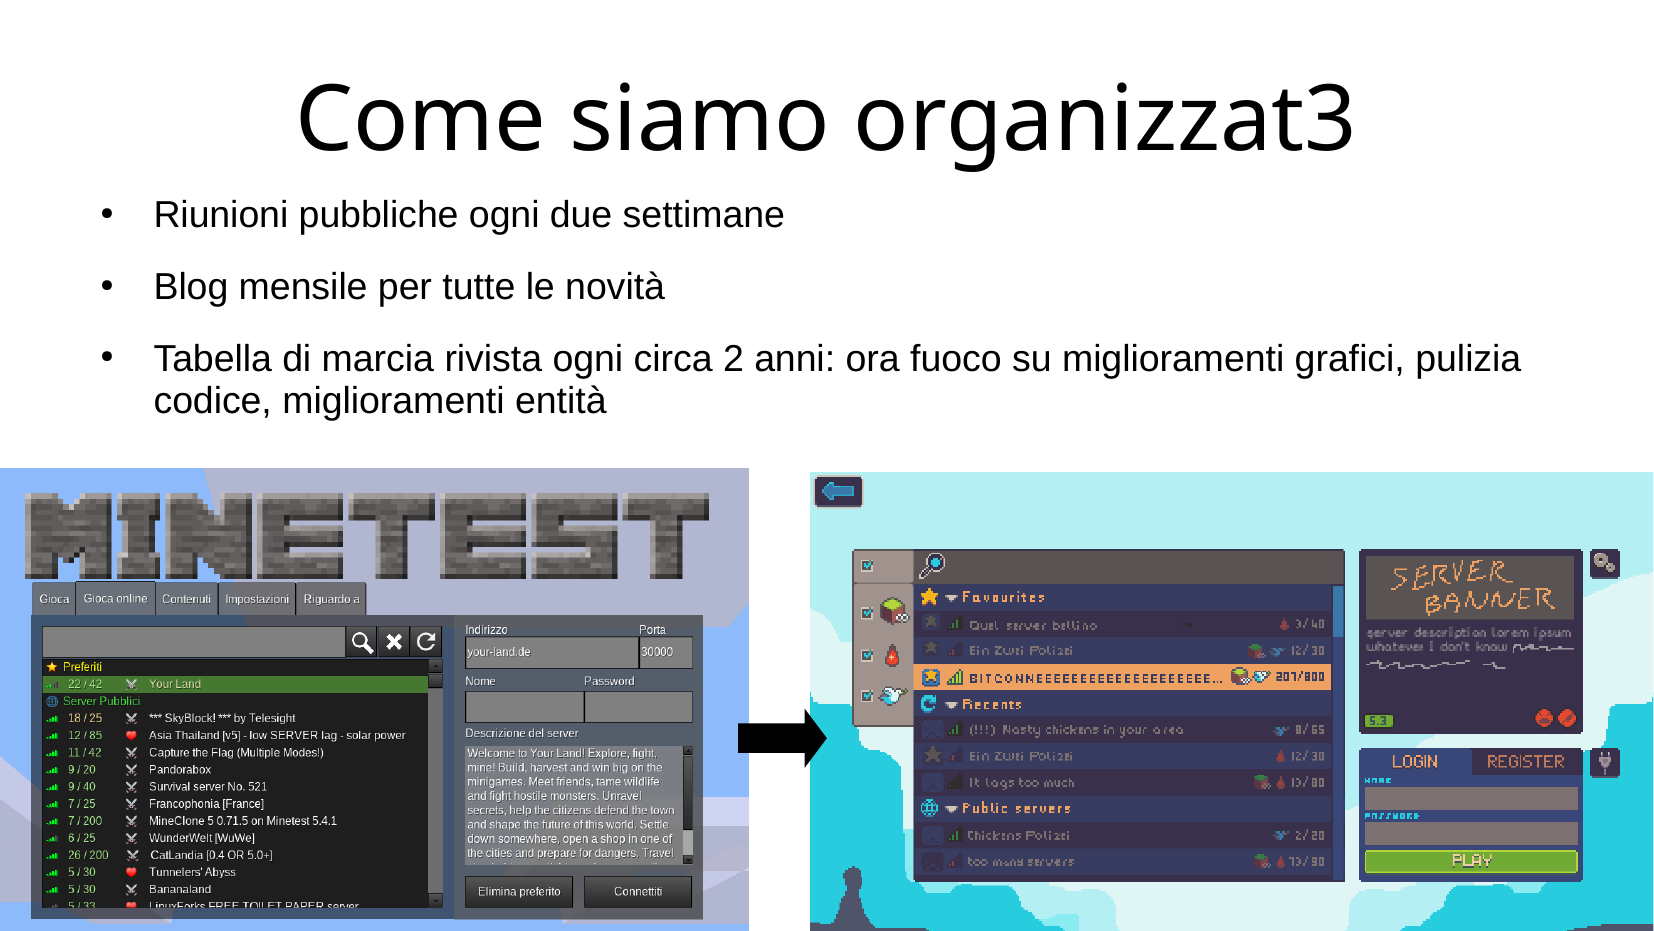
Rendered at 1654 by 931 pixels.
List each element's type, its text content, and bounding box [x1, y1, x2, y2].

title Come siamo organizzat3 [82, 37, 1571, 193]
list Riunioni pubbliche ogni due settimane Blog mensile per tutte le novità Tabella di marcia rivista ogni circa 2 anni: ora fuoco su miglioramenti grafici, pulizia codice, miglioramenti entità [82, 193, 1571, 723]
picture [810, 472, 1654, 931]
text_box [738, 708, 827, 768]
picture [0, 468, 749, 931]
